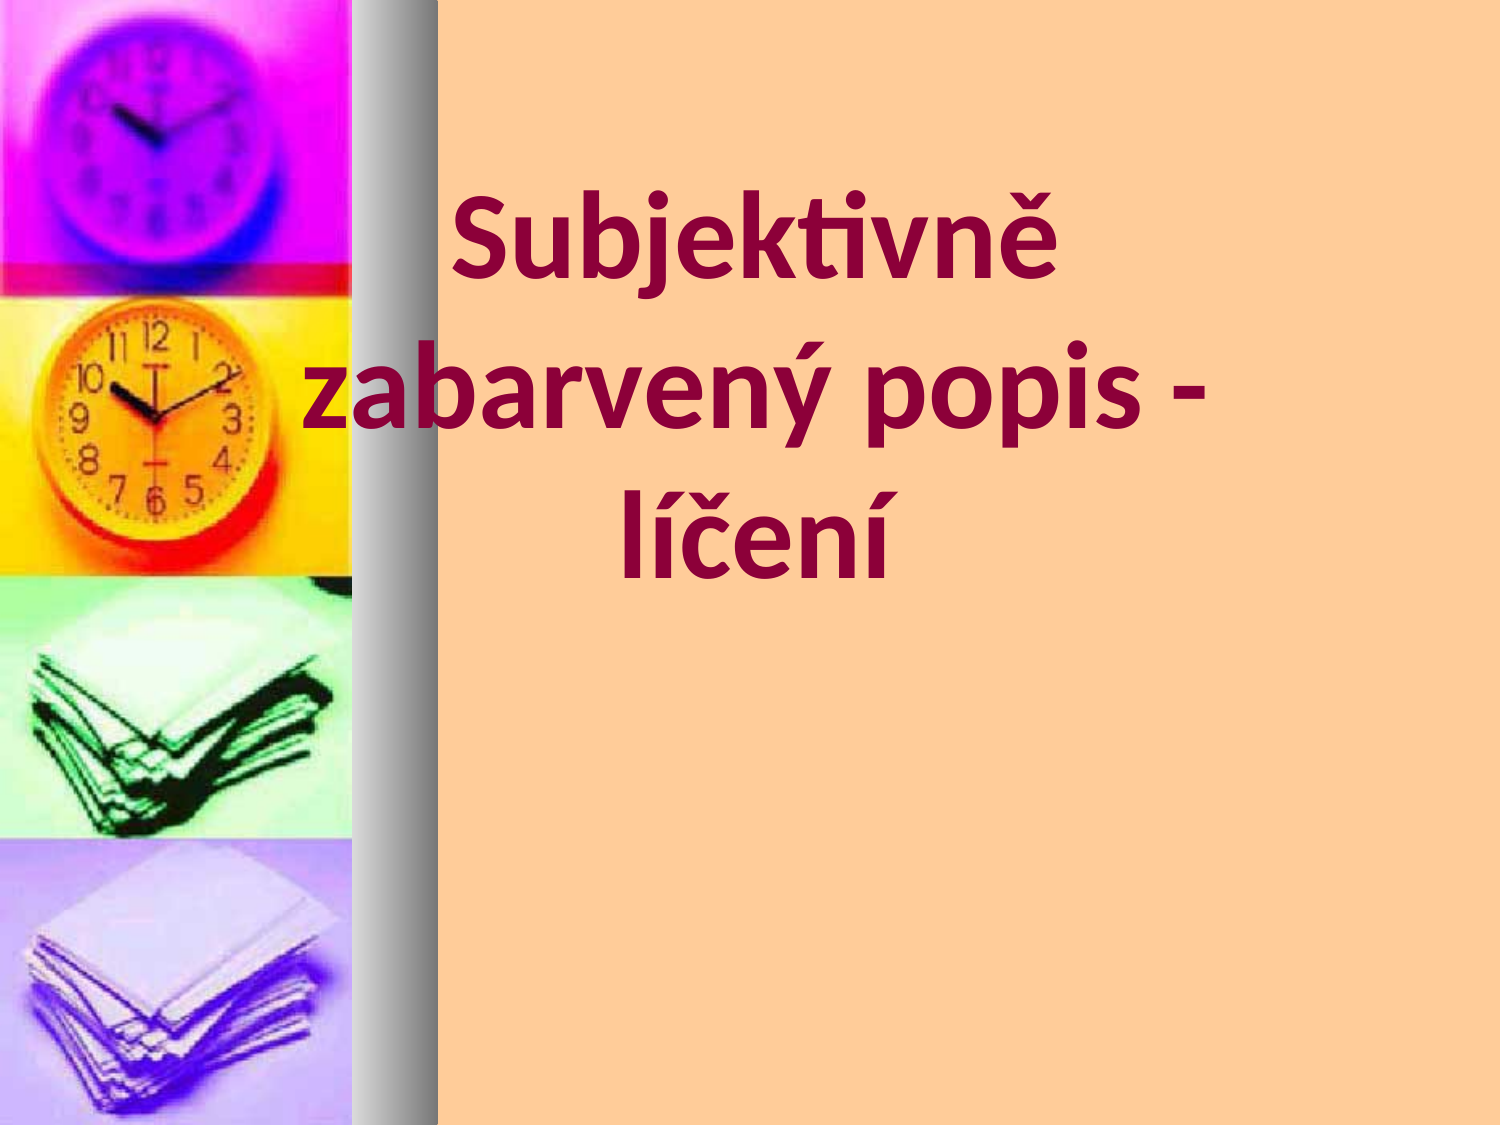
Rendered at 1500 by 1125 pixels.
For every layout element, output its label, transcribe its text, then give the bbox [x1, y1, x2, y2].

title Subjektivně zabarvený popis - líčení [230, 144, 1281, 614]
